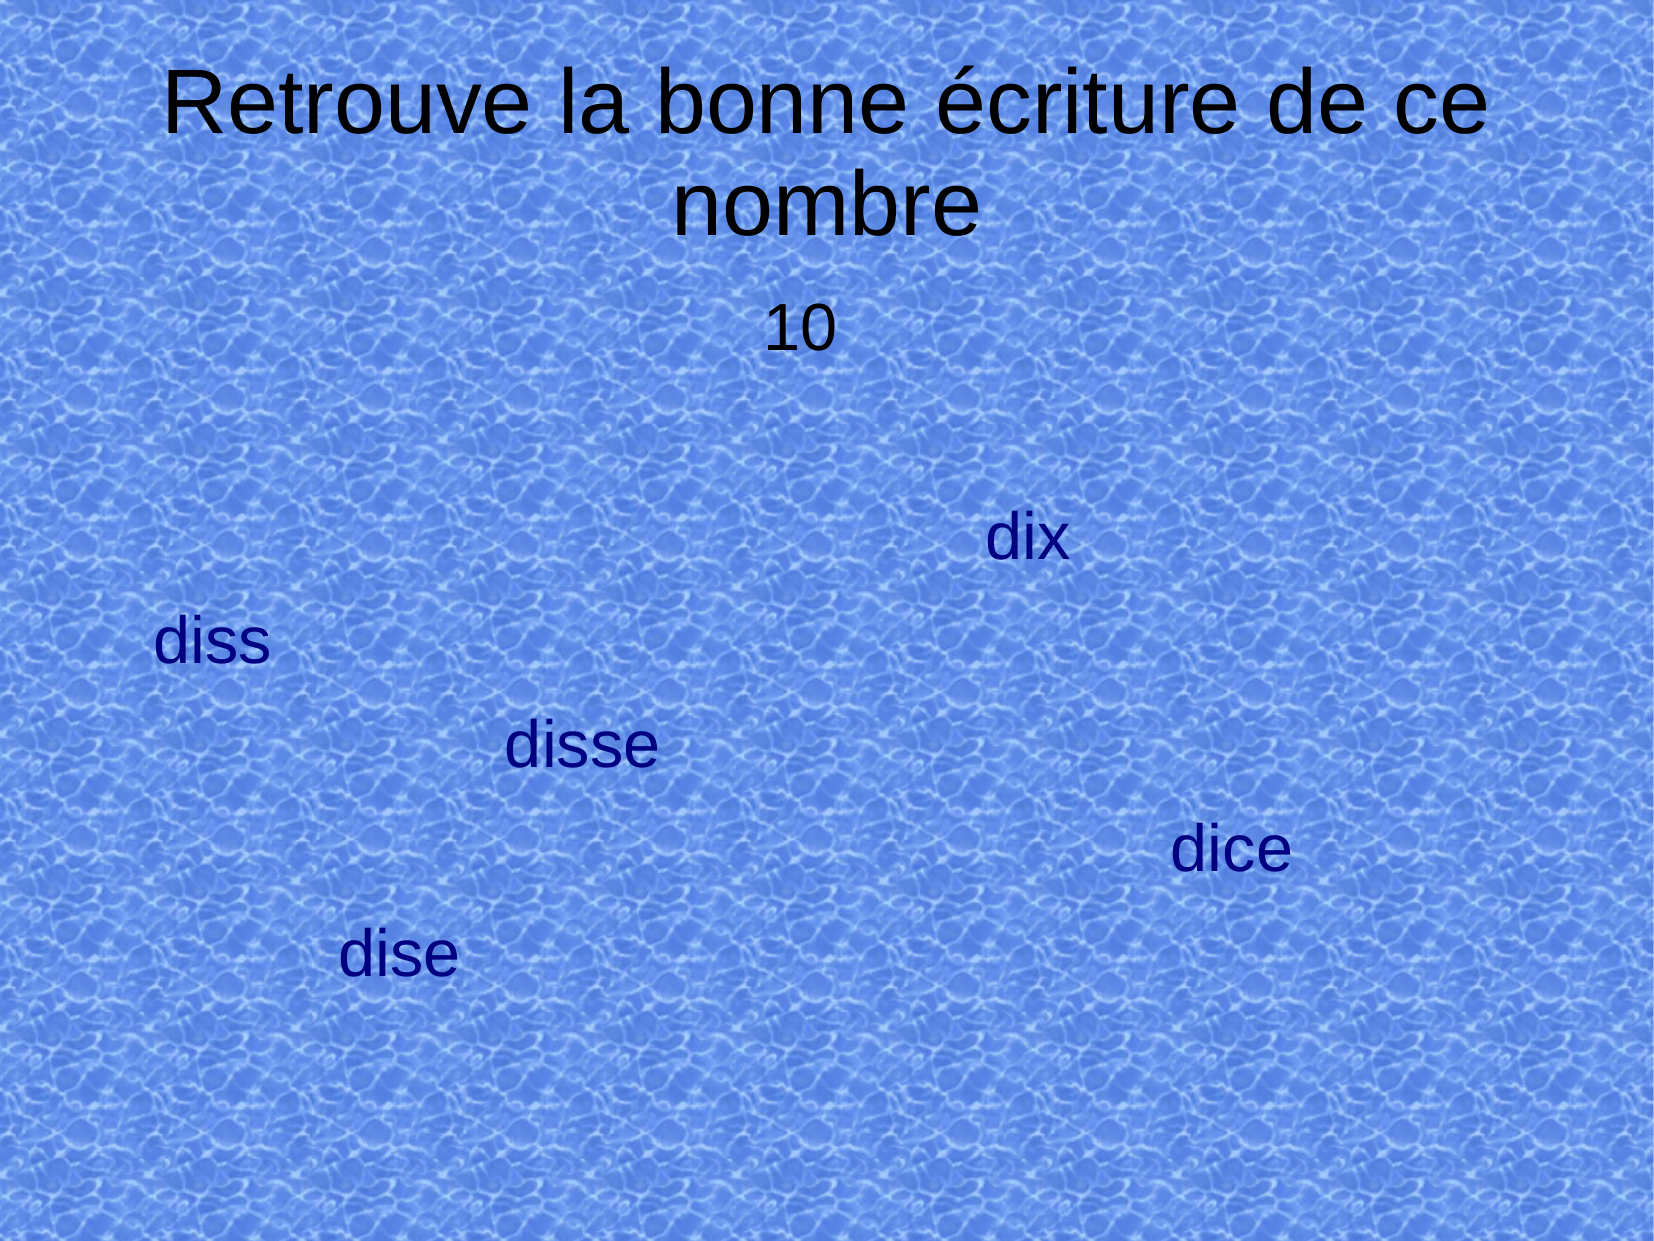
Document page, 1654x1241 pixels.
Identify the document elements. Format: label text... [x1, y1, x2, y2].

list 10 dix diss disse dice dise [82, 290, 1571, 1010]
title Retrouve la bonne écriture de ce nombre [82, 49, 1571, 257]
picture [0, 0, 1654, 1241]
